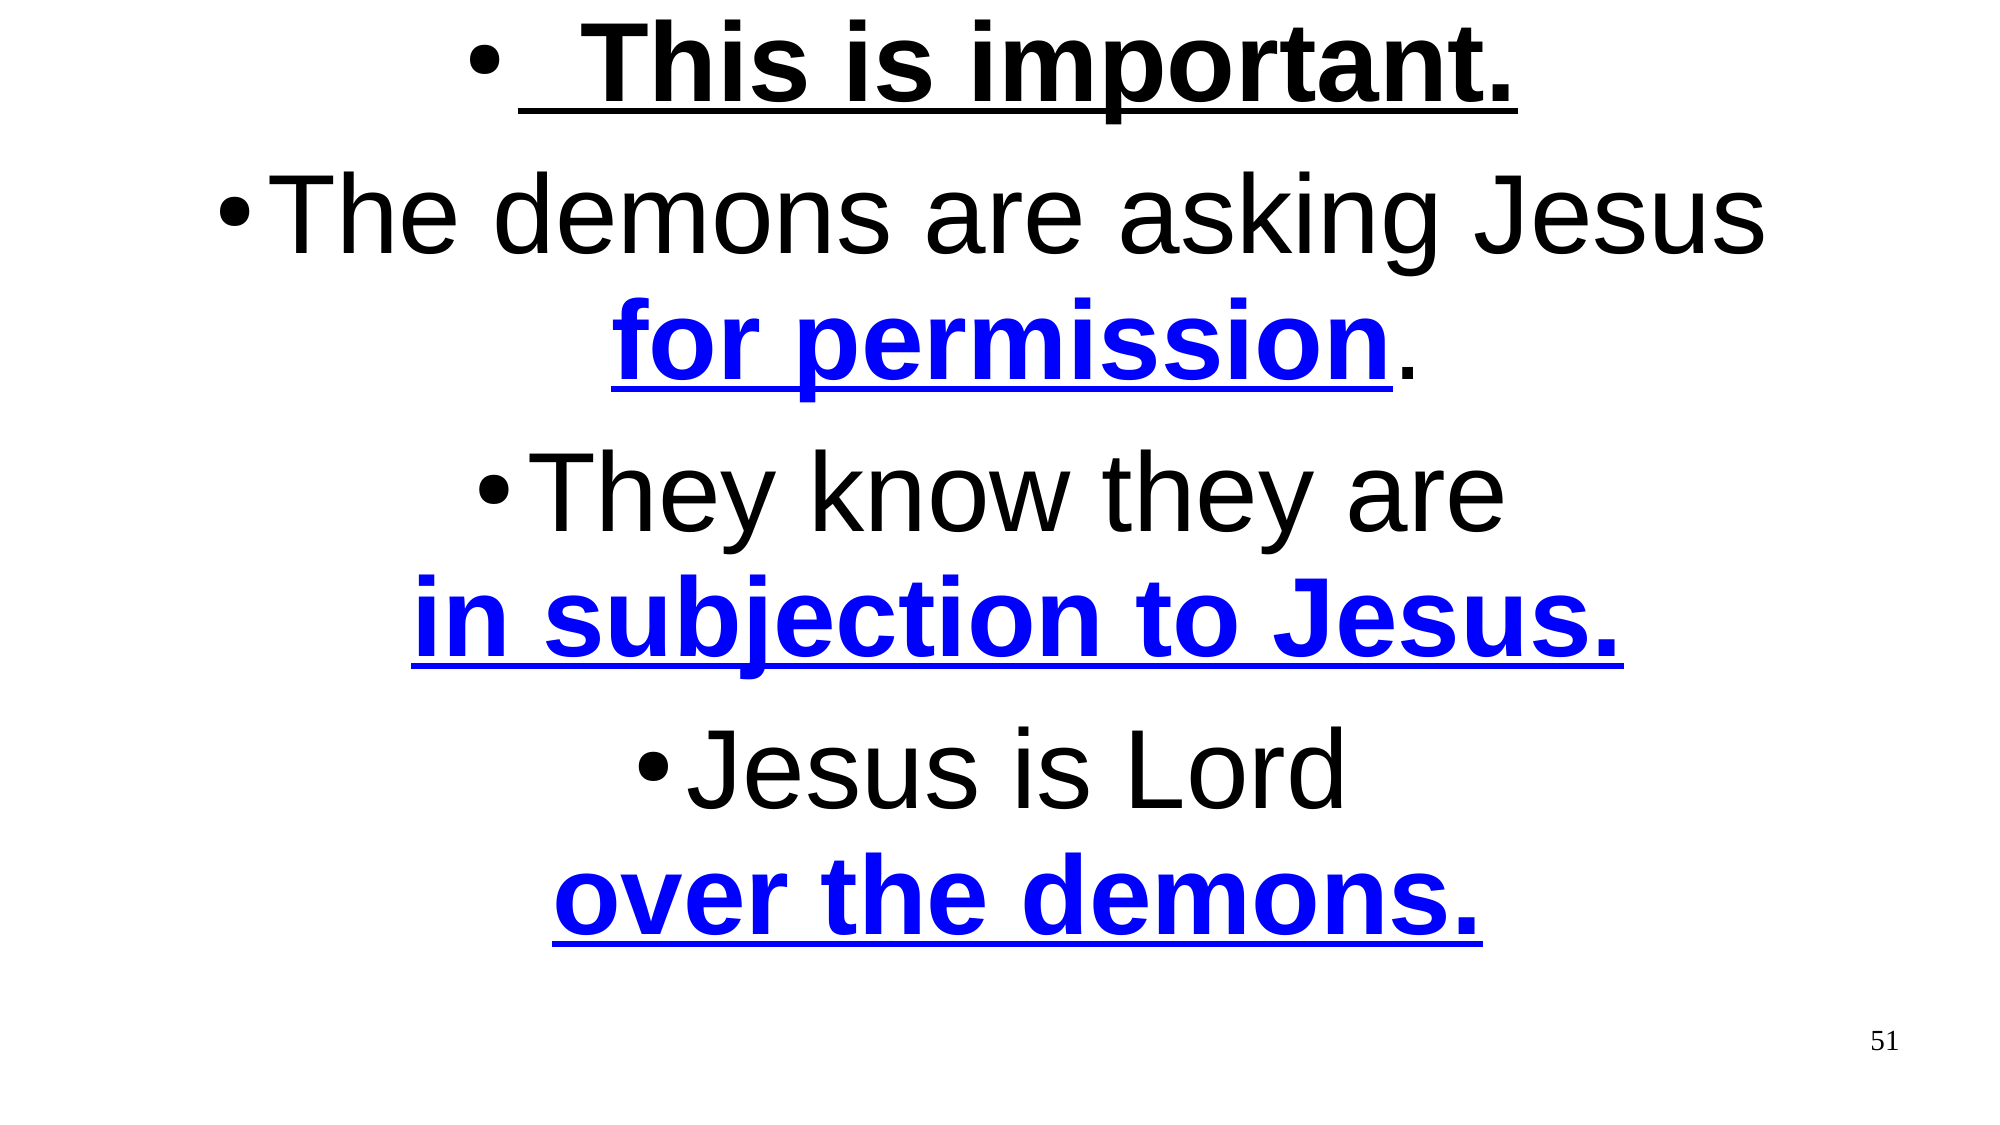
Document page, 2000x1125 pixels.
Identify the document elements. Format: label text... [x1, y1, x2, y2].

list This is important. The demons are asking Jesus for permission. They know they are in subjection to Jesus. Jesus is Lord over the demons. [0, 0, 1996, 1123]
